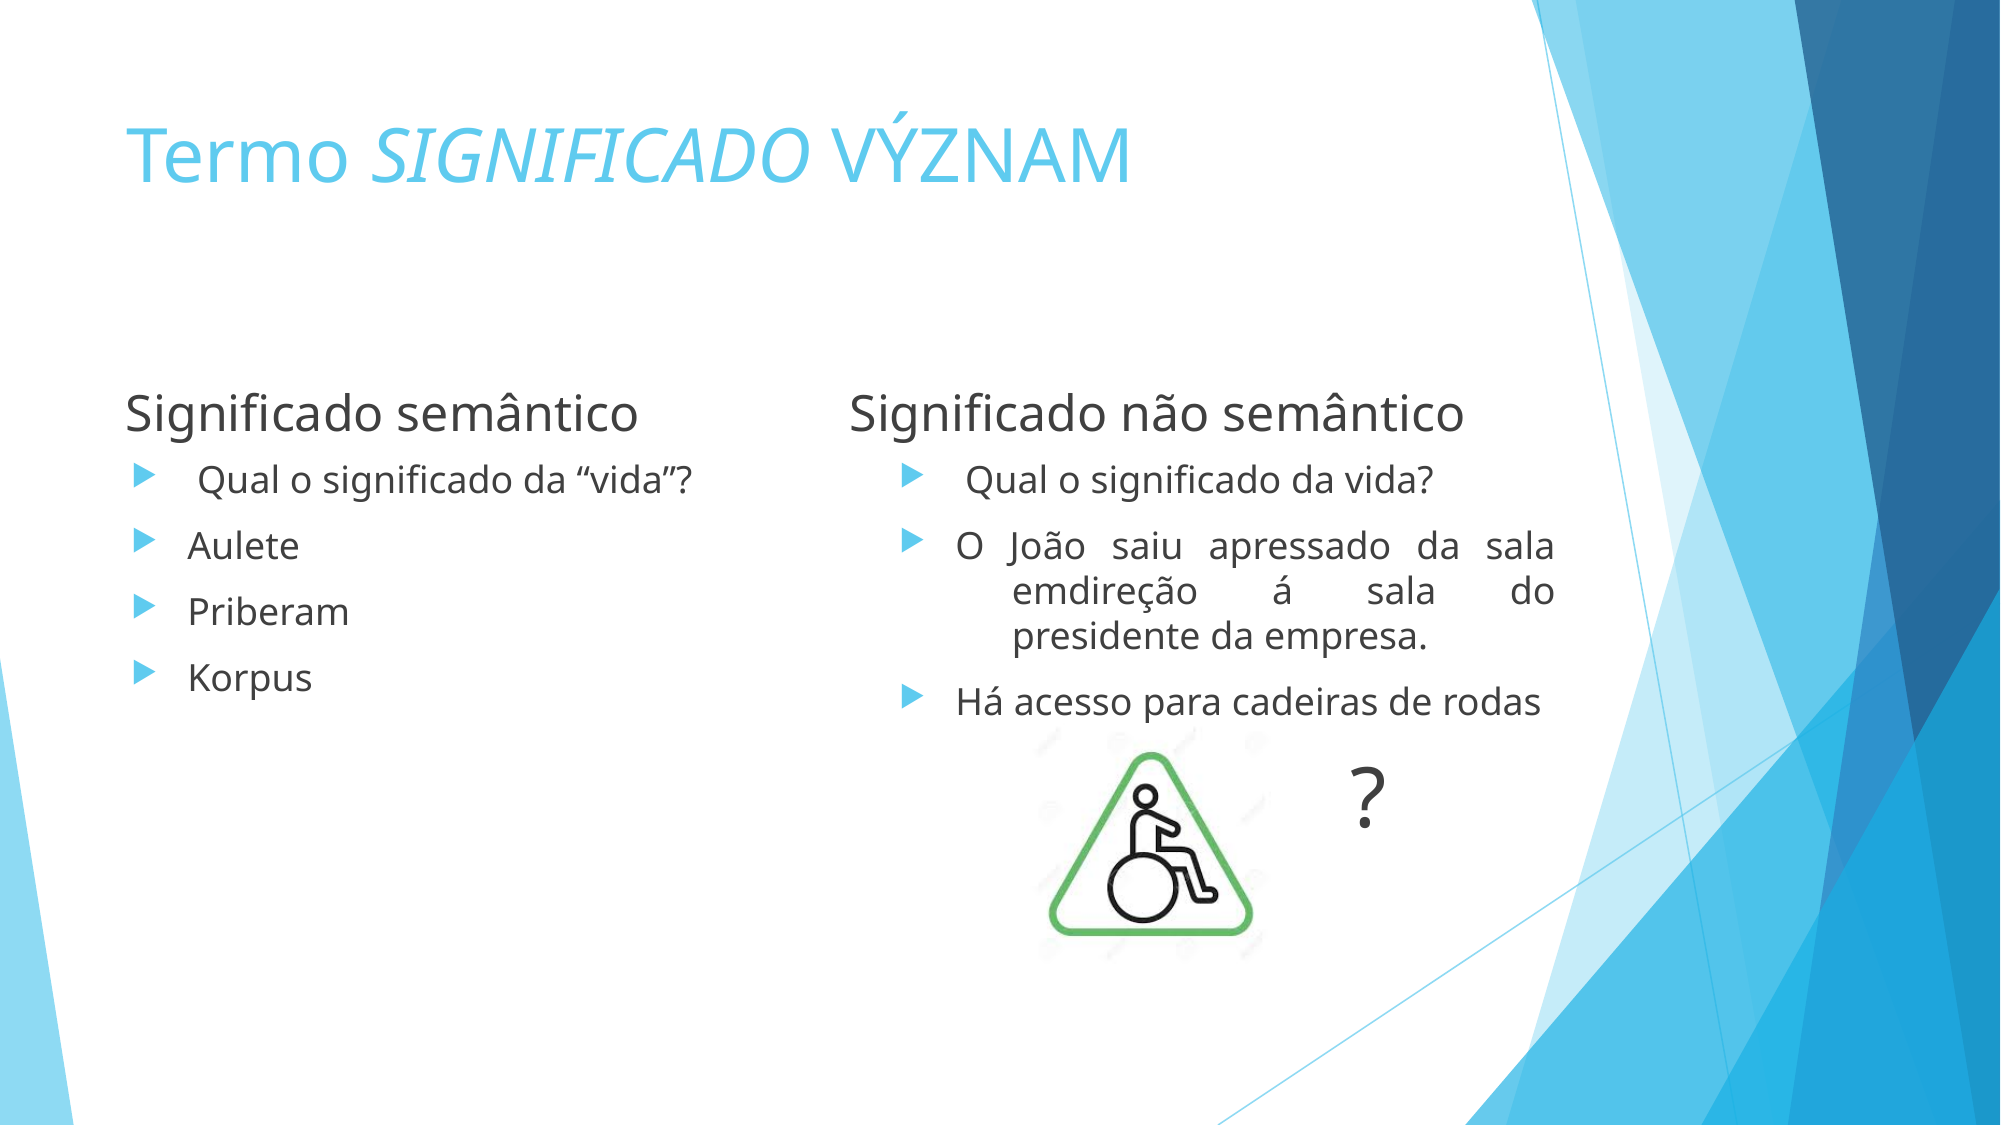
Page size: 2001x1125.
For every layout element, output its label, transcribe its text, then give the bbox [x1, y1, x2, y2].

title Termo SIGNIFICADO VÝZNAM [111, 99, 1522, 317]
list Qual o significado da vida? O João saiu apressado da sala emdireção á sala do presidente da empresa. Há acesso para cadeiras de rodas ? [884, 448, 1571, 992]
picture [1030, 723, 1272, 966]
list Significado não semântico [834, 354, 1522, 450]
list Significado semântico [110, 354, 798, 450]
list Qual o significado da “vida”? Aulete Priberam Korpus [115, 448, 803, 992]
